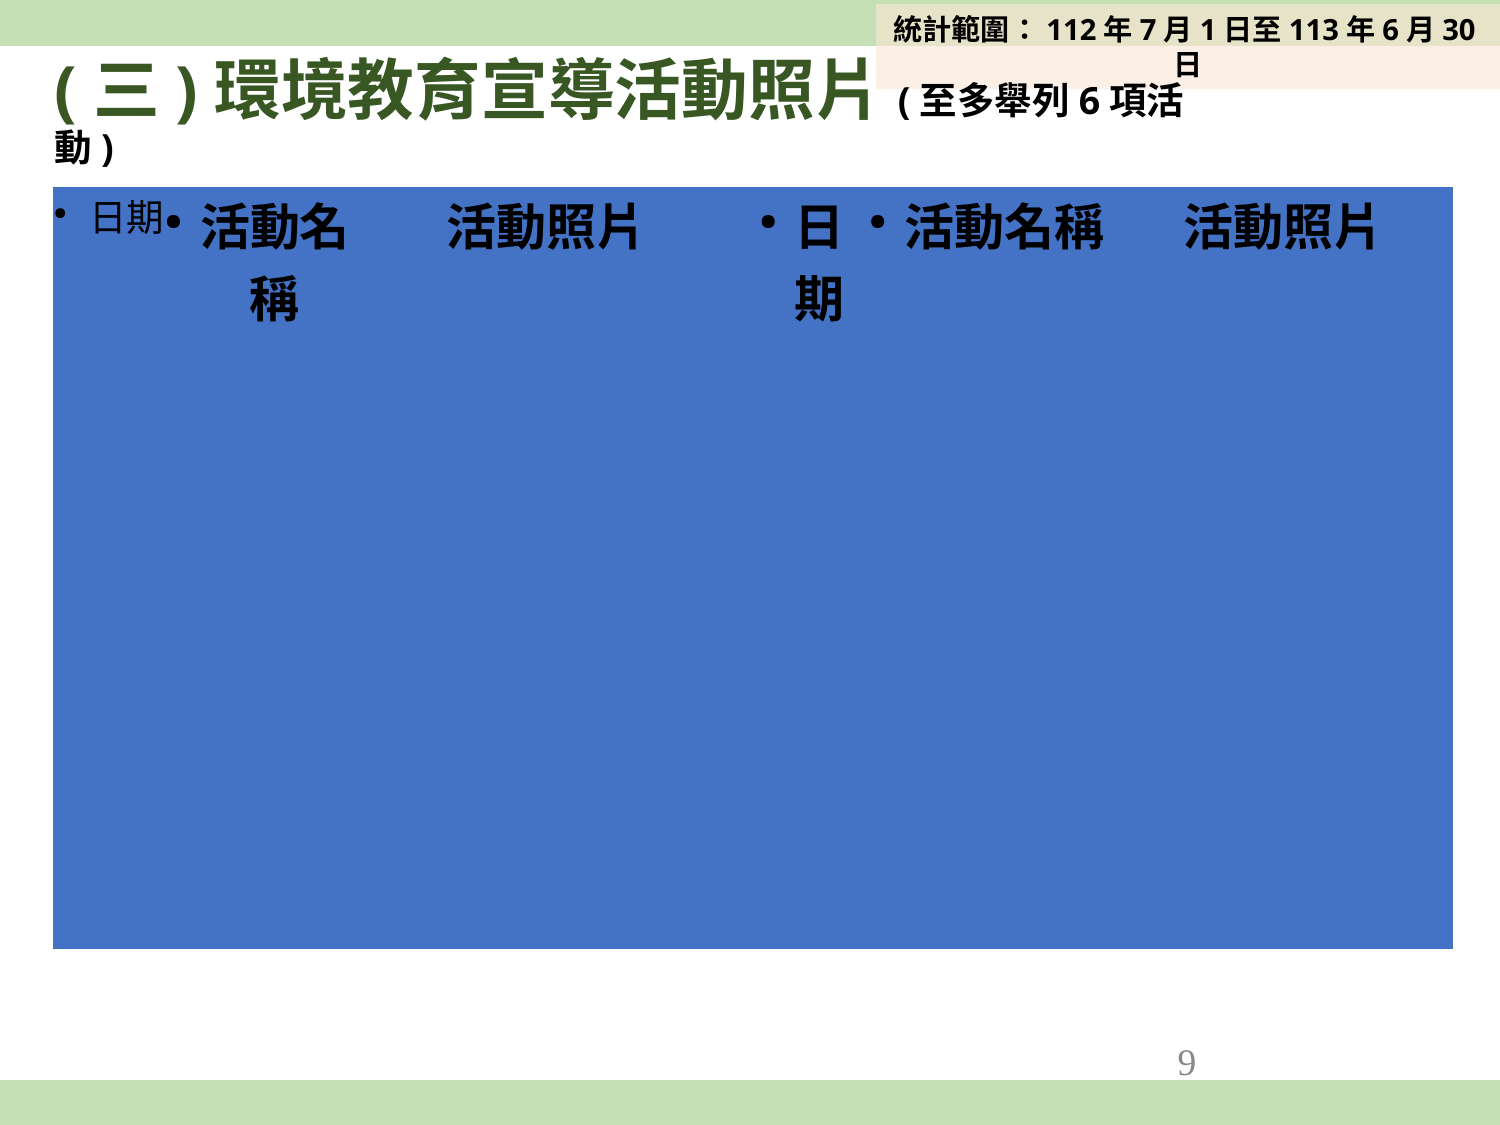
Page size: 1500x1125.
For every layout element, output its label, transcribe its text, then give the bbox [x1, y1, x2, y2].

table_cell [860, 333, 1113, 614]
table_cell [164, 614, 350, 949]
table_header 活動照片 [1113, 187, 1453, 333]
table_header 活動照片 [350, 187, 744, 333]
table_cell [53, 614, 164, 949]
table_cell [744, 614, 860, 949]
text_box 9 [1162, 1030, 1500, 1091]
table_header 活動名稱 [860, 187, 1113, 333]
table_cell [1113, 614, 1453, 949]
table_cell [1113, 333, 1453, 614]
table_cell [744, 333, 860, 614]
table_cell [350, 614, 744, 949]
table_header 日期 [744, 187, 860, 333]
table_cell [53, 333, 164, 614]
table_cell [350, 333, 744, 614]
table_header 日期 [53, 187, 164, 333]
table_cell [164, 333, 350, 614]
table_cell [860, 614, 1113, 949]
table_header 活動名稱 [164, 187, 350, 333]
text_box (三)環境教育宣導活動照片(至多舉列6項活動) [39, 49, 1221, 157]
